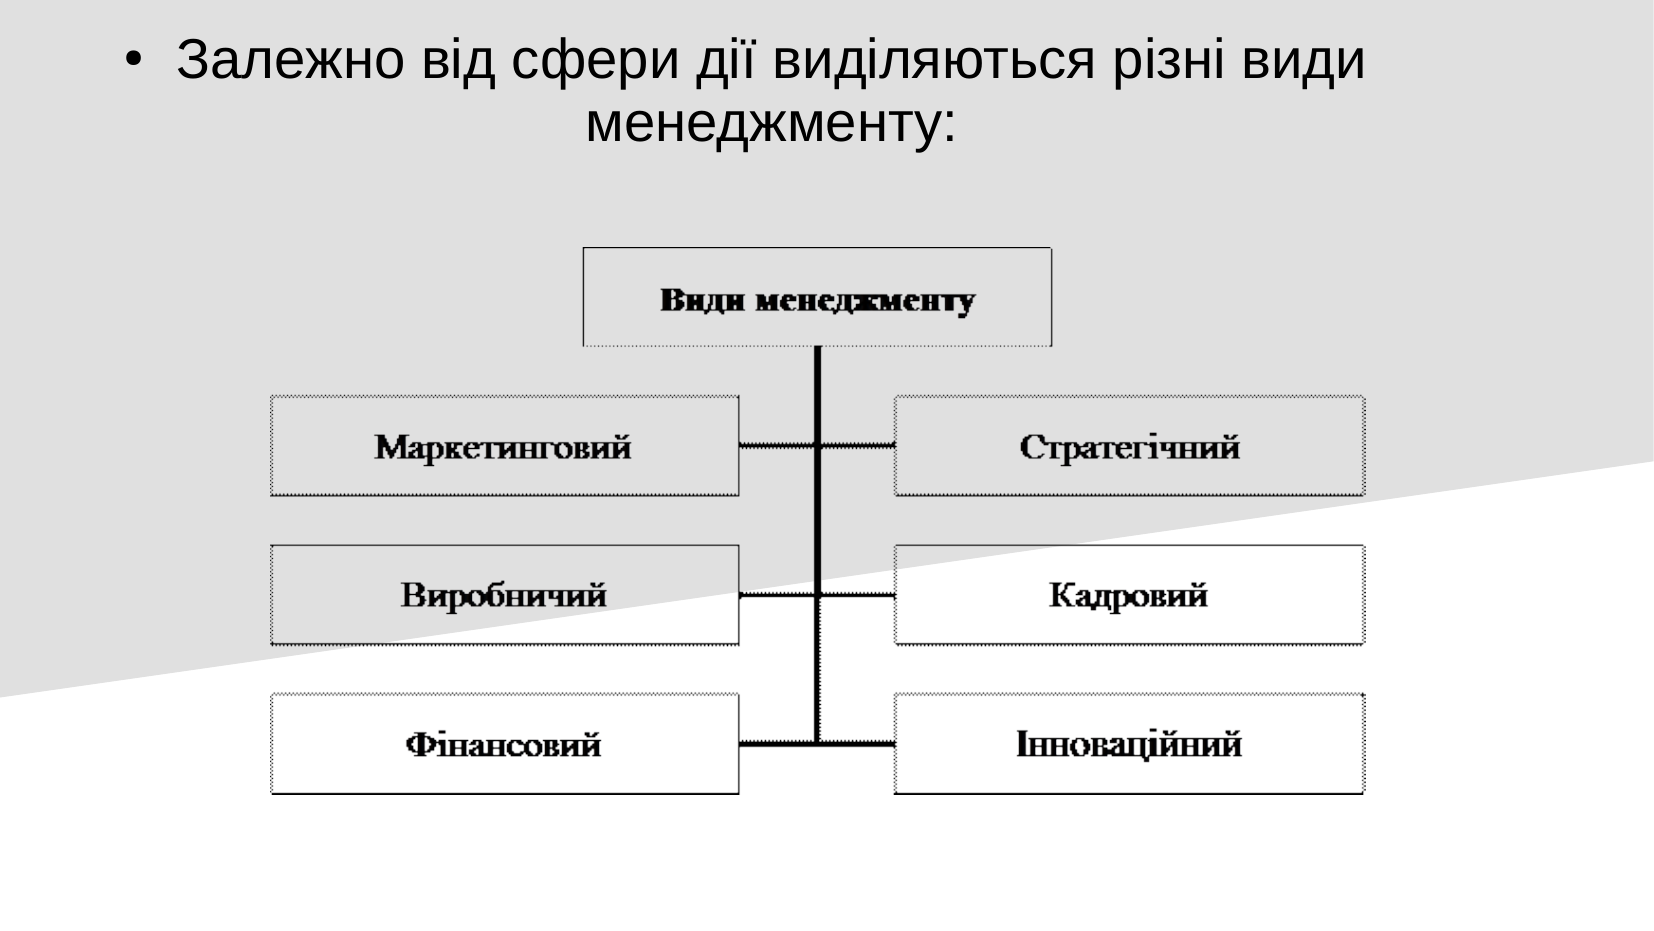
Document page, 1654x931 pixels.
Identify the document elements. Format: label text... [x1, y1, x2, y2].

picture [270, 247, 1366, 796]
list Залежно від сфери дії виділяються різні види менеджменту: [15, 27, 1459, 601]
